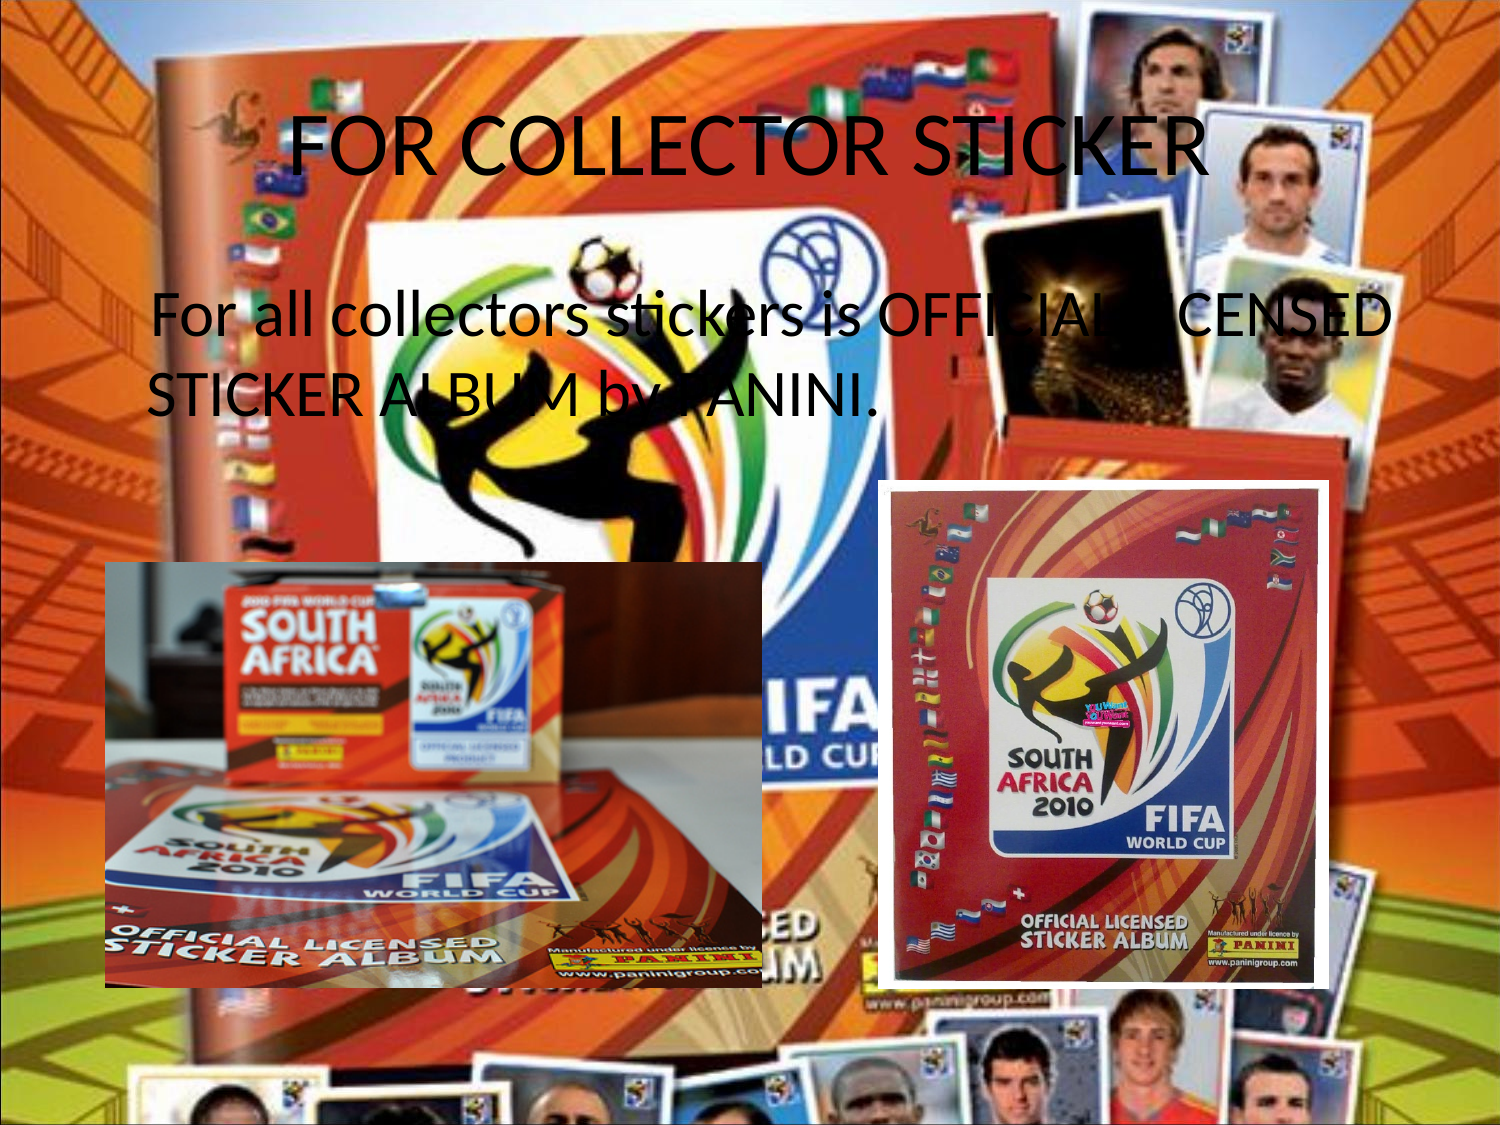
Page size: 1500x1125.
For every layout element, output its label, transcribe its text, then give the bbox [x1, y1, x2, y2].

list For all collectors stickers is OFFICIAL LICENSED STICKER ALBUM by PANINI. [75, 262, 1425, 1005]
picture [0, 0, 1500, 1125]
title FOR COLLECTOR STICKER [75, 45, 1425, 233]
